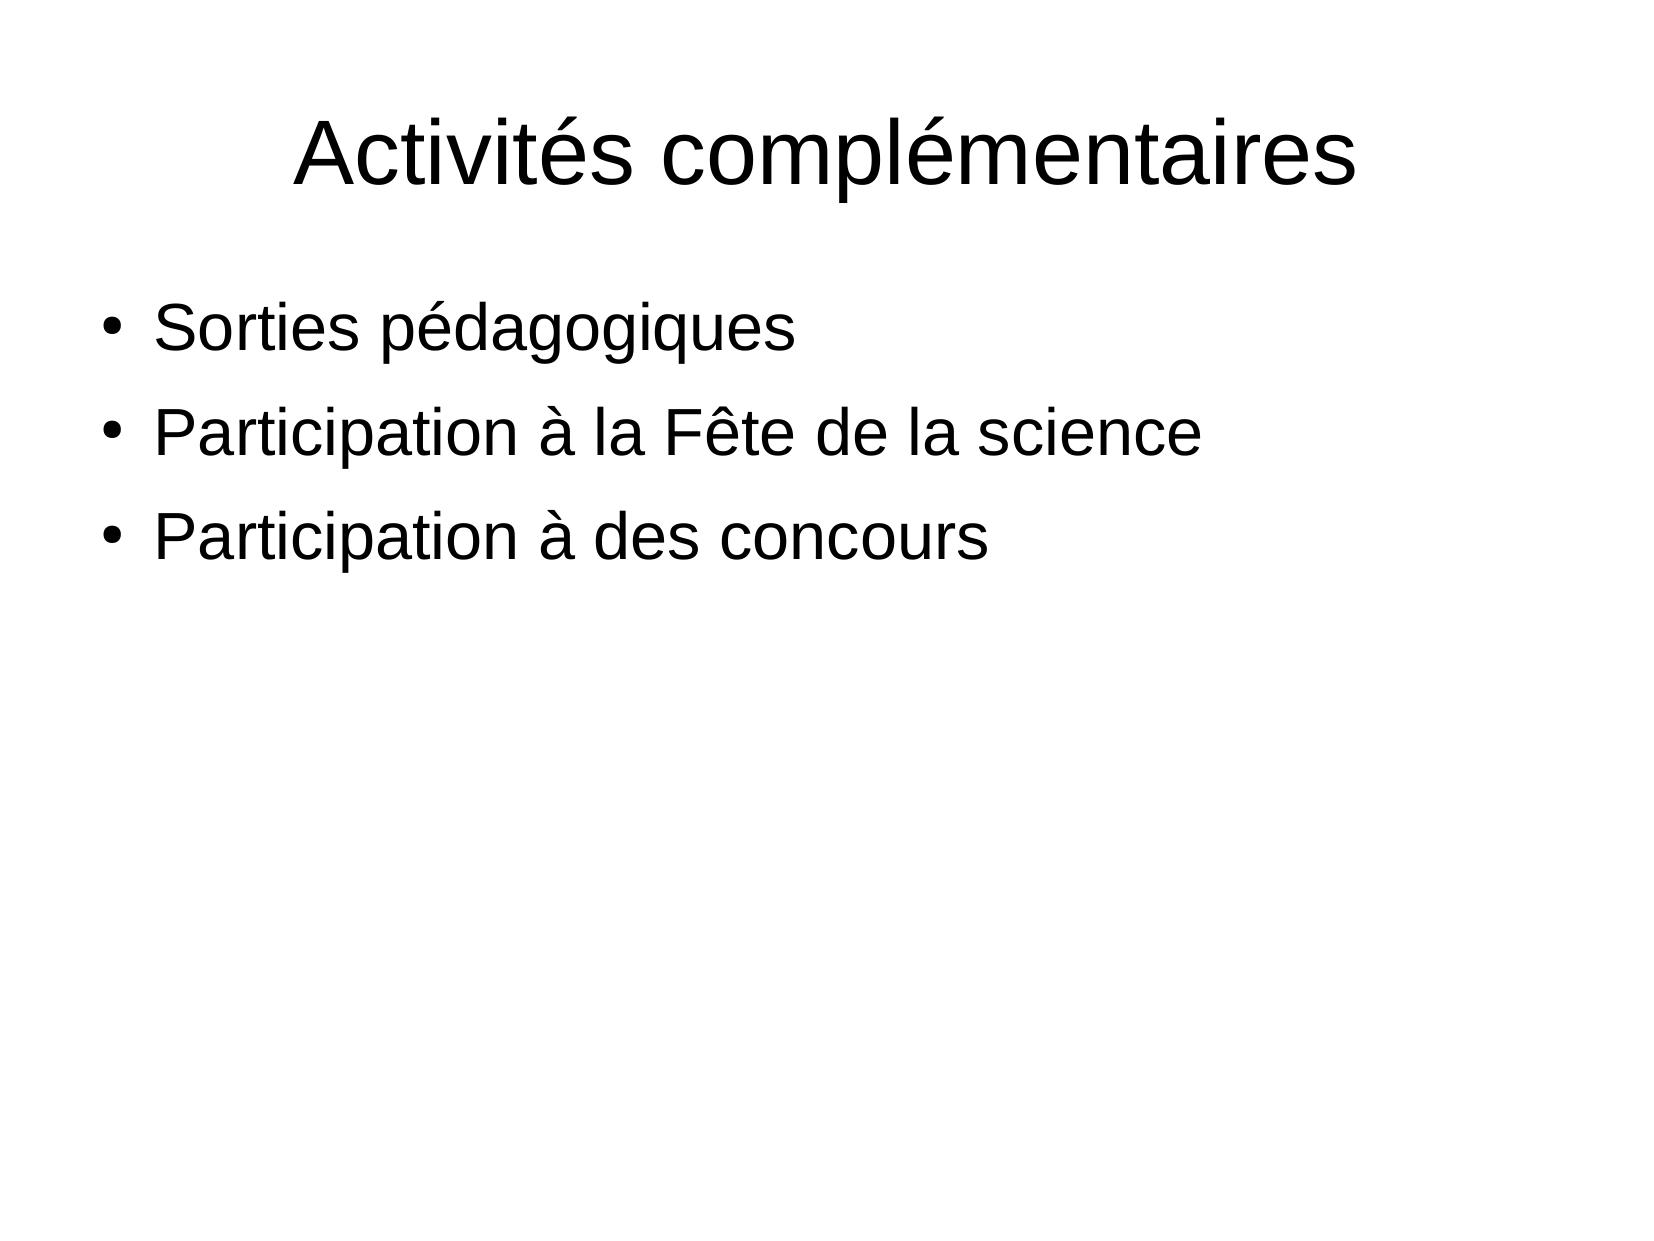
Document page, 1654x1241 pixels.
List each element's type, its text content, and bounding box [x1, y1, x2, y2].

title Activités complémentaires [82, 49, 1571, 257]
list Sorties pédagogiques Participation à la Fête de la science Participation à des concours [82, 290, 1571, 1010]
